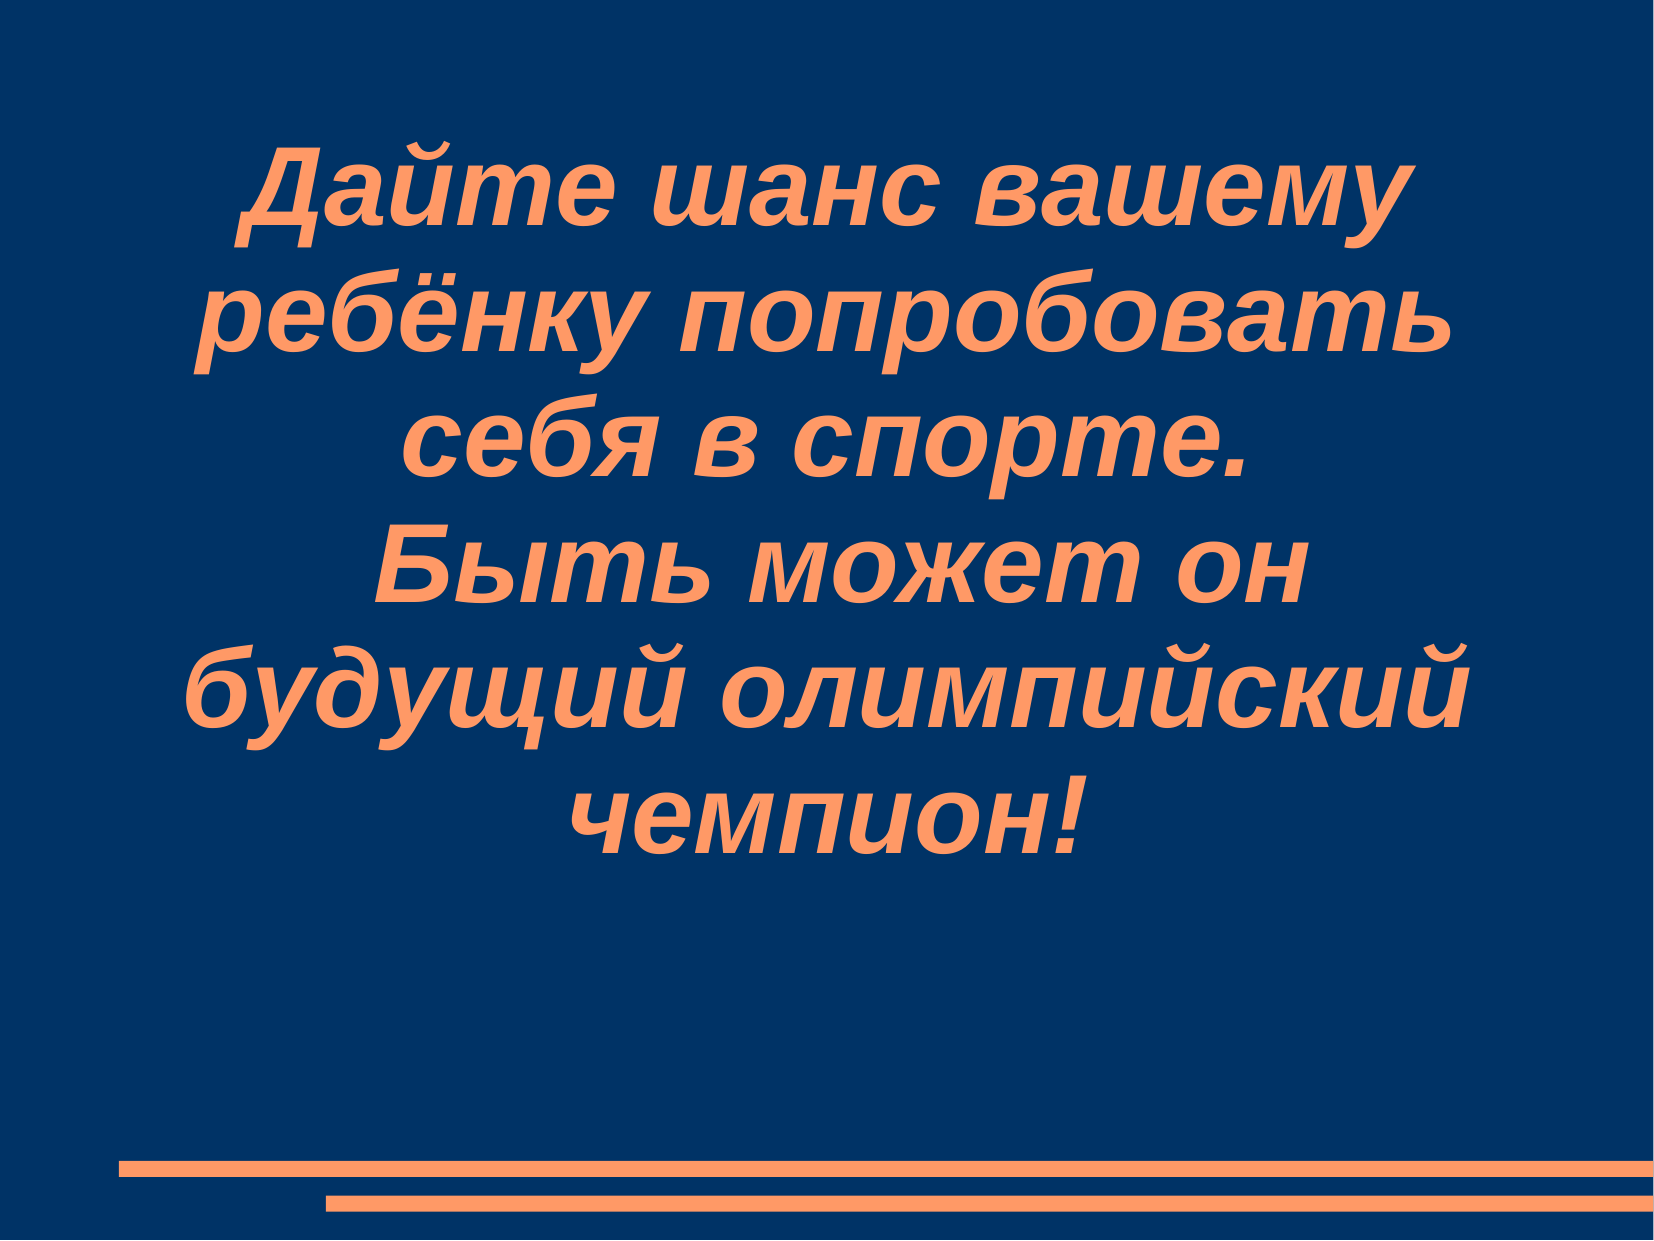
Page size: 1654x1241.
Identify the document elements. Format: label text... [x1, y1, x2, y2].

title Дайте шанс вашему ребёнку попробовать себя в спорте. Быть может он будущий олимпийский чемпион! [121, 123, 1534, 877]
